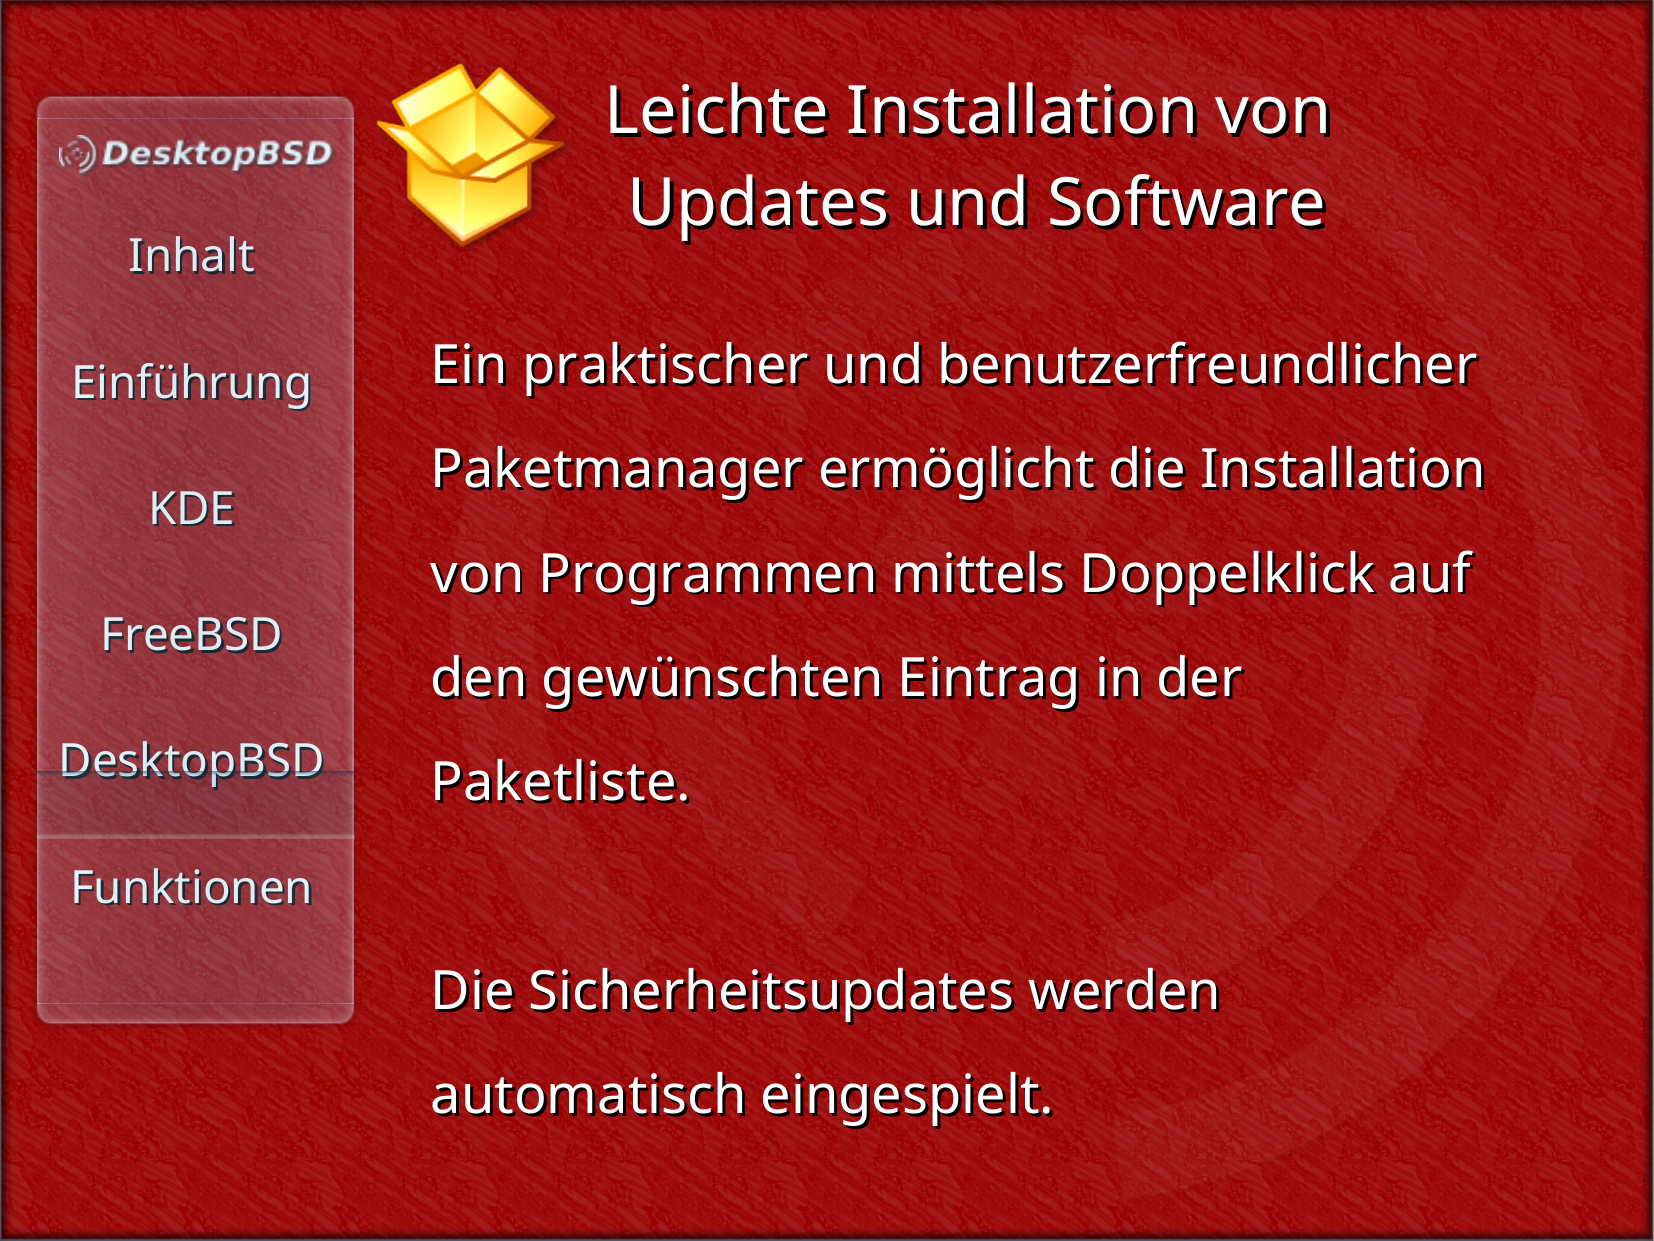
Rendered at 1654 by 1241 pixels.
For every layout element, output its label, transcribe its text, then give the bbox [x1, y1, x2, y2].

title Leichte Installation von Updates und Software [383, 49, 1571, 257]
picture [0, 0, 1654, 1241]
list Ein praktischer und benutzerfreundlicher Paketmanager ermöglicht die Installation von Programmen mittels Doppelklick auf den gewünschten Eintrag in der Paketliste. Die Sicherheitsupdates werden automatisch eingespielt. [413, 324, 1595, 1144]
